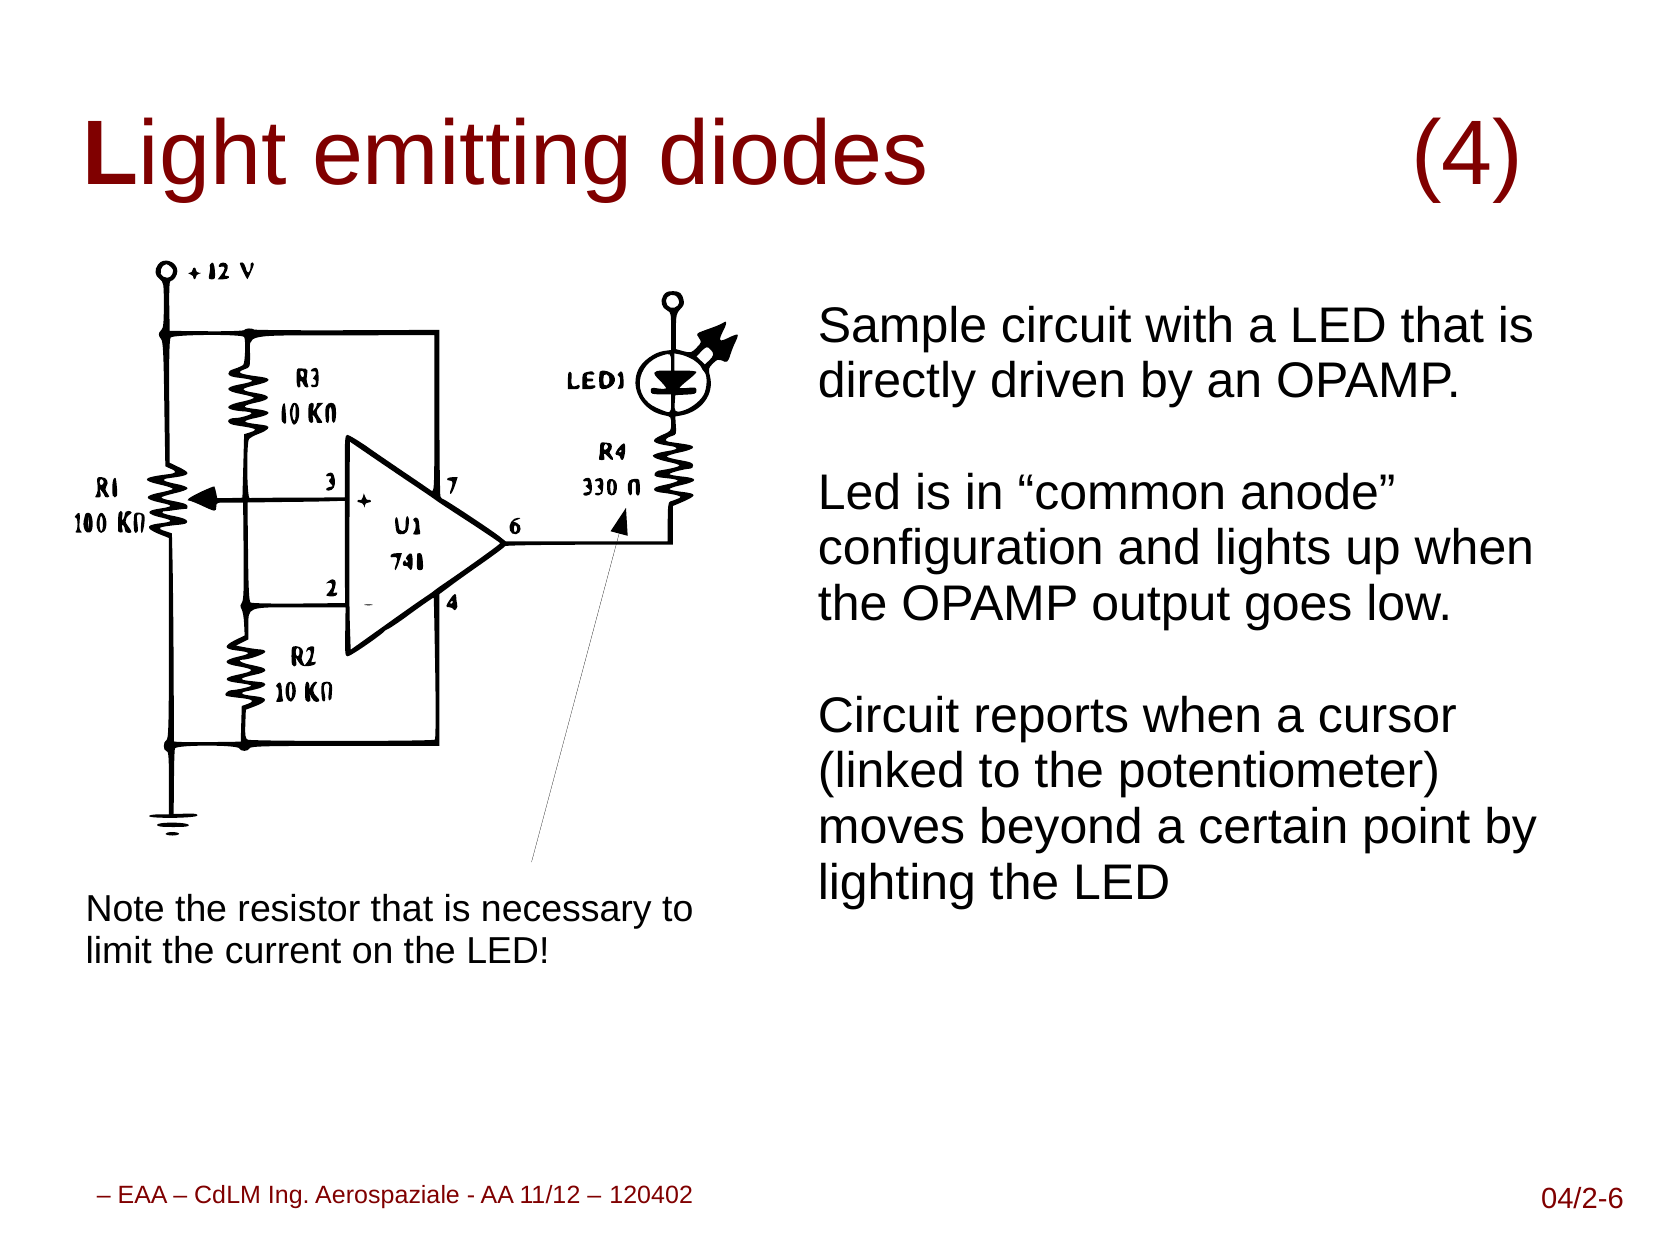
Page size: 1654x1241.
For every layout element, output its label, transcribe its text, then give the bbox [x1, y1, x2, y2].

title Light emitting diodes (4) [82, 49, 1571, 257]
text_box Sample circuit with a LED that is directly driven by an OPAMP. Led is in “common anode” configuration and lights up when the OPAMP output goes low. Circuit reports when a cursor (linked to the potentiometer) moves beyond a certain point by lighting the LED [803, 289, 1595, 918]
picture [55, 242, 747, 845]
text_box Note the resistor that is necessary to limit the current on the LED! [70, 879, 751, 979]
